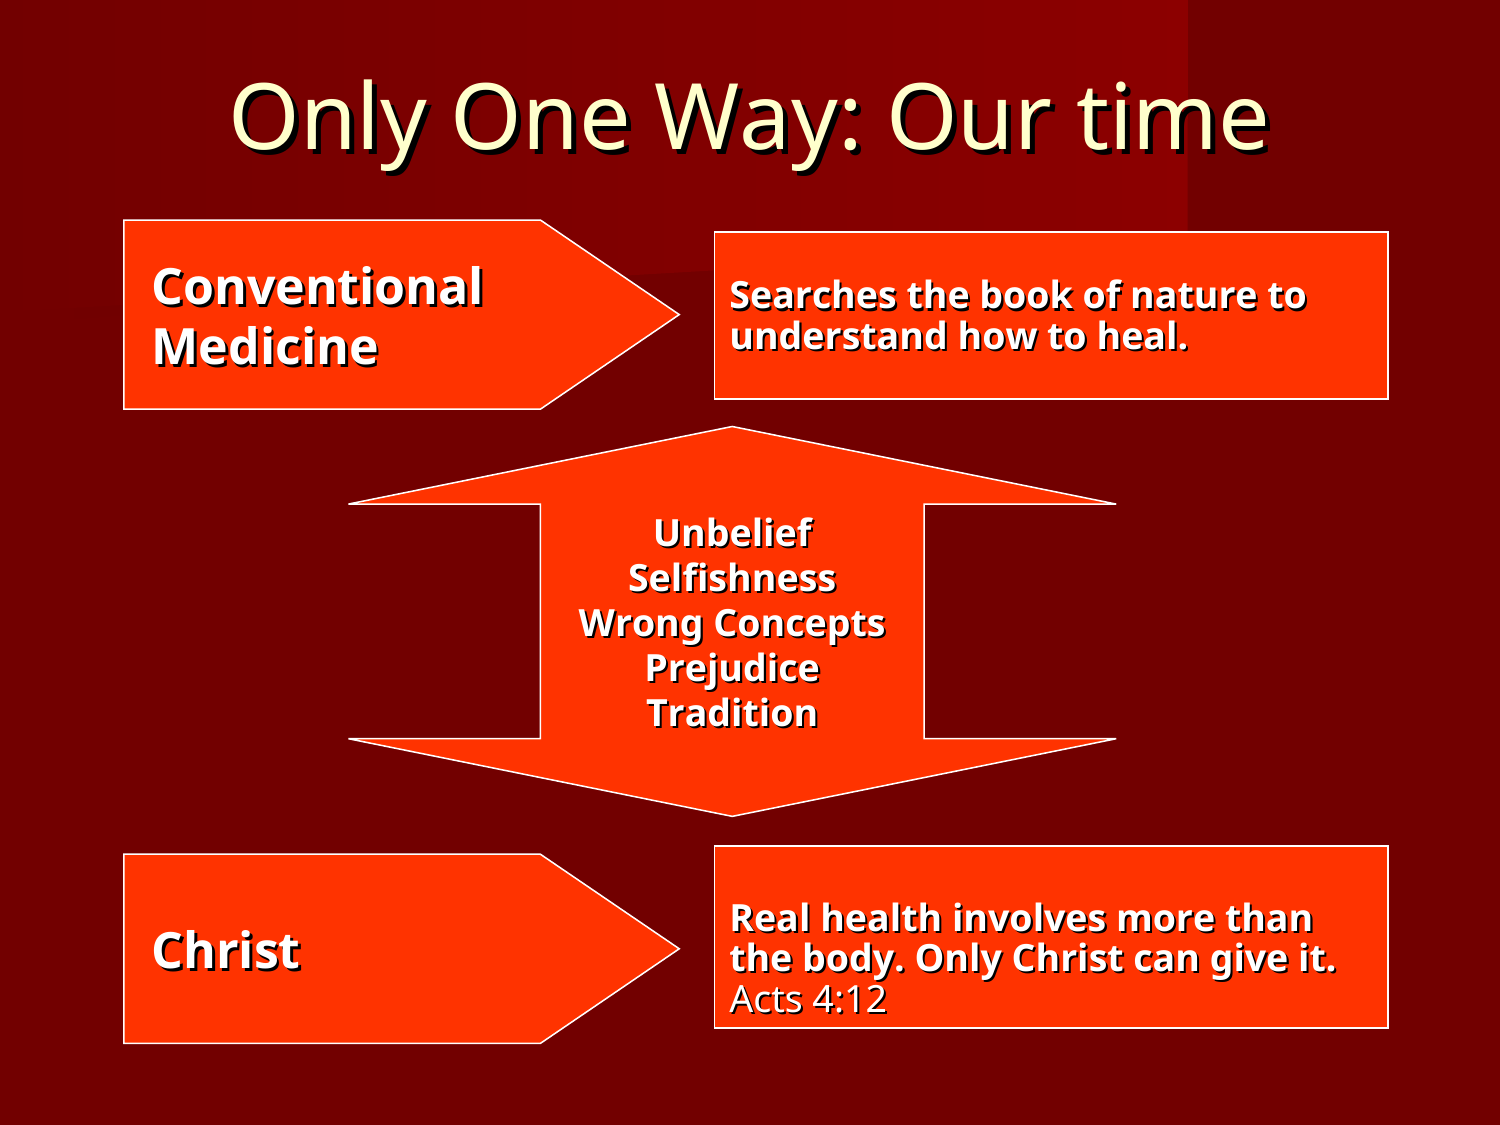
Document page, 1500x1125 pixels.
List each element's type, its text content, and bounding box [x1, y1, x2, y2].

text_box Unbelief Selfishness Wrong Concepts Prejudice Tradition [348, 426, 1117, 817]
text_box Searches the book of nature to understand how to heal. [714, 232, 1388, 399]
text_box Conventional Medicine [123, 220, 680, 410]
title Only One Way: Our time [75, 18, 1426, 207]
text_box Christ [123, 854, 680, 1044]
text_box Real health involves more than the body. Only Christ can give it. Acts 4:12 [714, 846, 1388, 1028]
